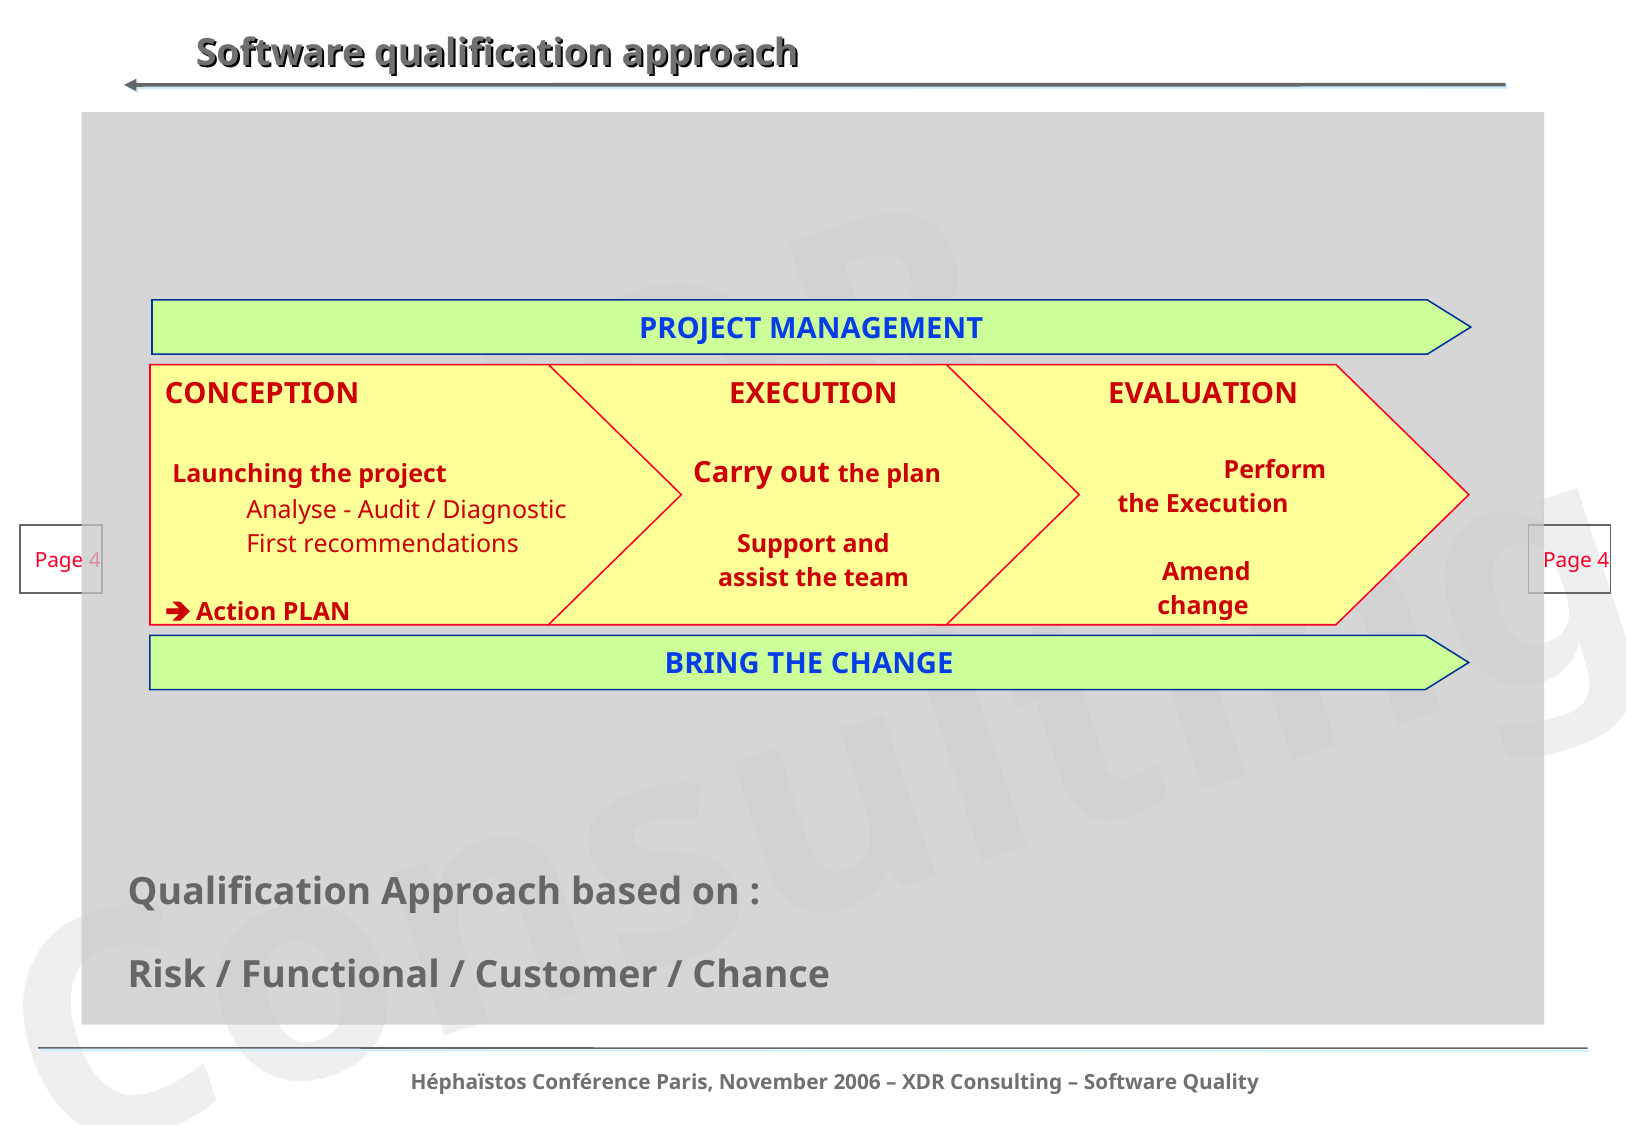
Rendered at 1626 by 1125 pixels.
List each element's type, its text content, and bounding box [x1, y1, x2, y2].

text_box EVALUATION Perform the Execution Amend change [947, 364, 1469, 625]
text_box PROJECT MANAGEMENT [152, 299, 1471, 355]
text_box EXECUTION Carry out the plan Support and assist the team [549, 364, 1080, 625]
list Qualification Approach based on : Risk / Functional / Customer / Chance [81, 112, 1545, 1025]
text_box BRING THE CHANGE [149, 635, 1469, 690]
title Software qualification approach [121, 16, 1504, 86]
text_box CONCEPTION Launching the project Analyse - Audit / Diagnostic First recommendations  Action PLAN [150, 364, 682, 625]
